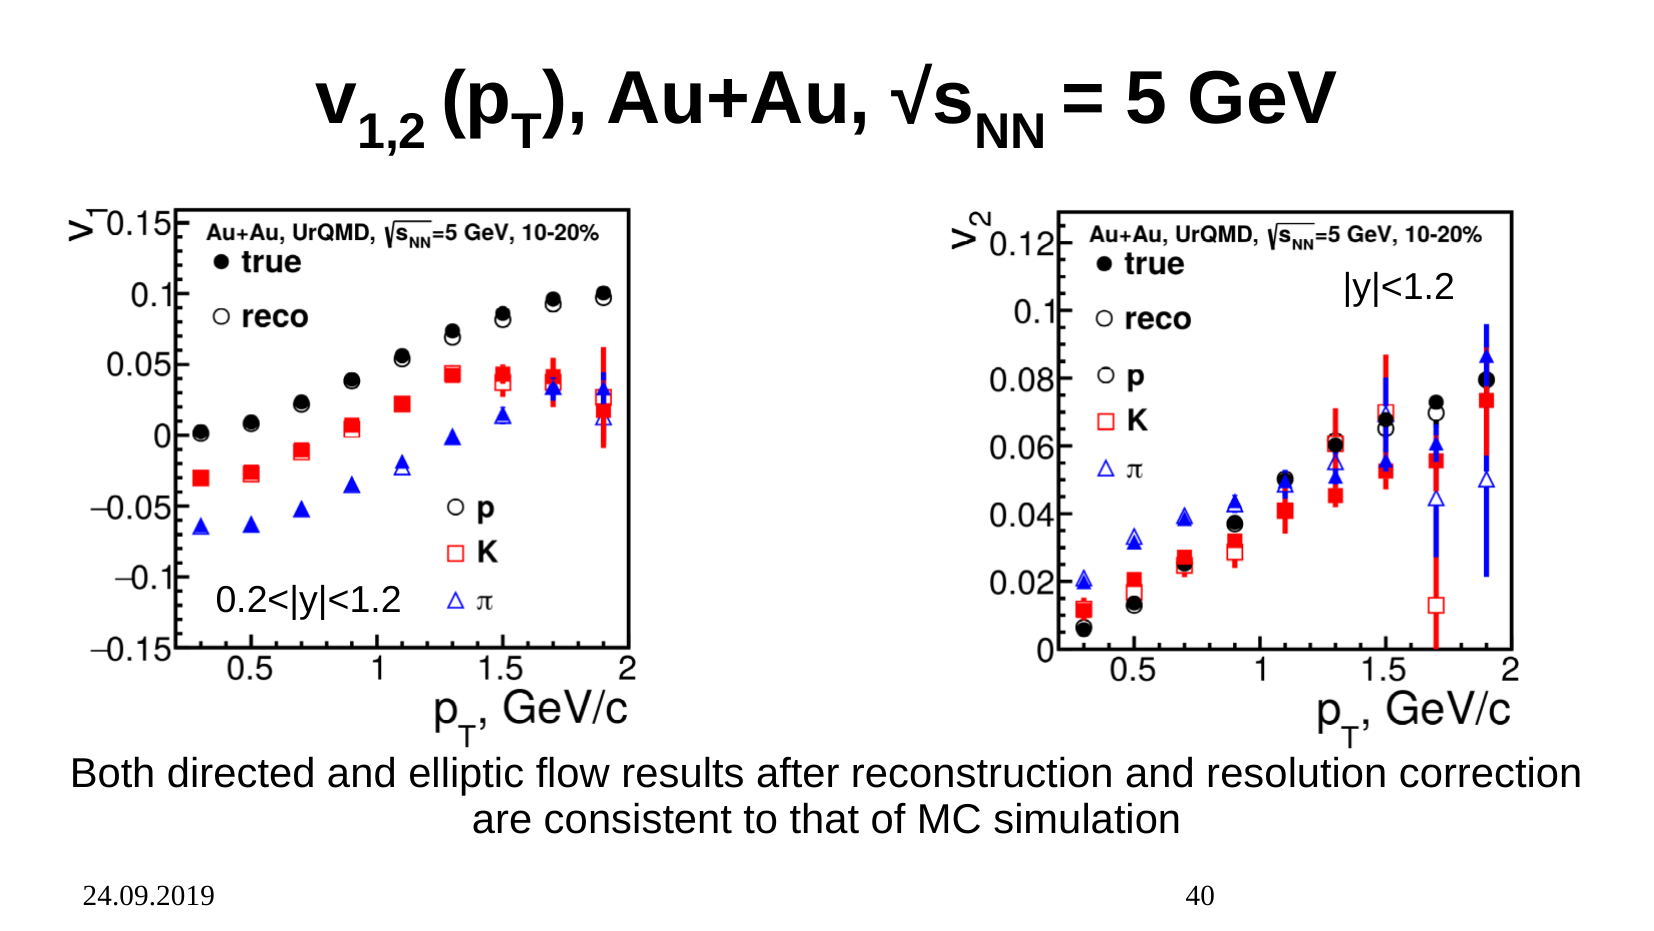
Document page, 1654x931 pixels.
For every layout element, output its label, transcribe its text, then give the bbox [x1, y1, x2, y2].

title v1,2 (pT), Au+Au, √sNN = 5 GeV [59, 48, 1595, 151]
text_box [1185, 850, 1571, 912]
picture [939, 176, 1537, 742]
text_box |y|<1.2 [1316, 258, 1481, 316]
text_box 0.2<|y|<1.2 [188, 571, 429, 628]
text_box Both directed and elliptic flow results after reconstruction and resolution correction are consistent to that of MC simulation [54, 742, 1600, 850]
text_box 24.09.2019 [82, 850, 468, 912]
picture [56, 180, 654, 742]
